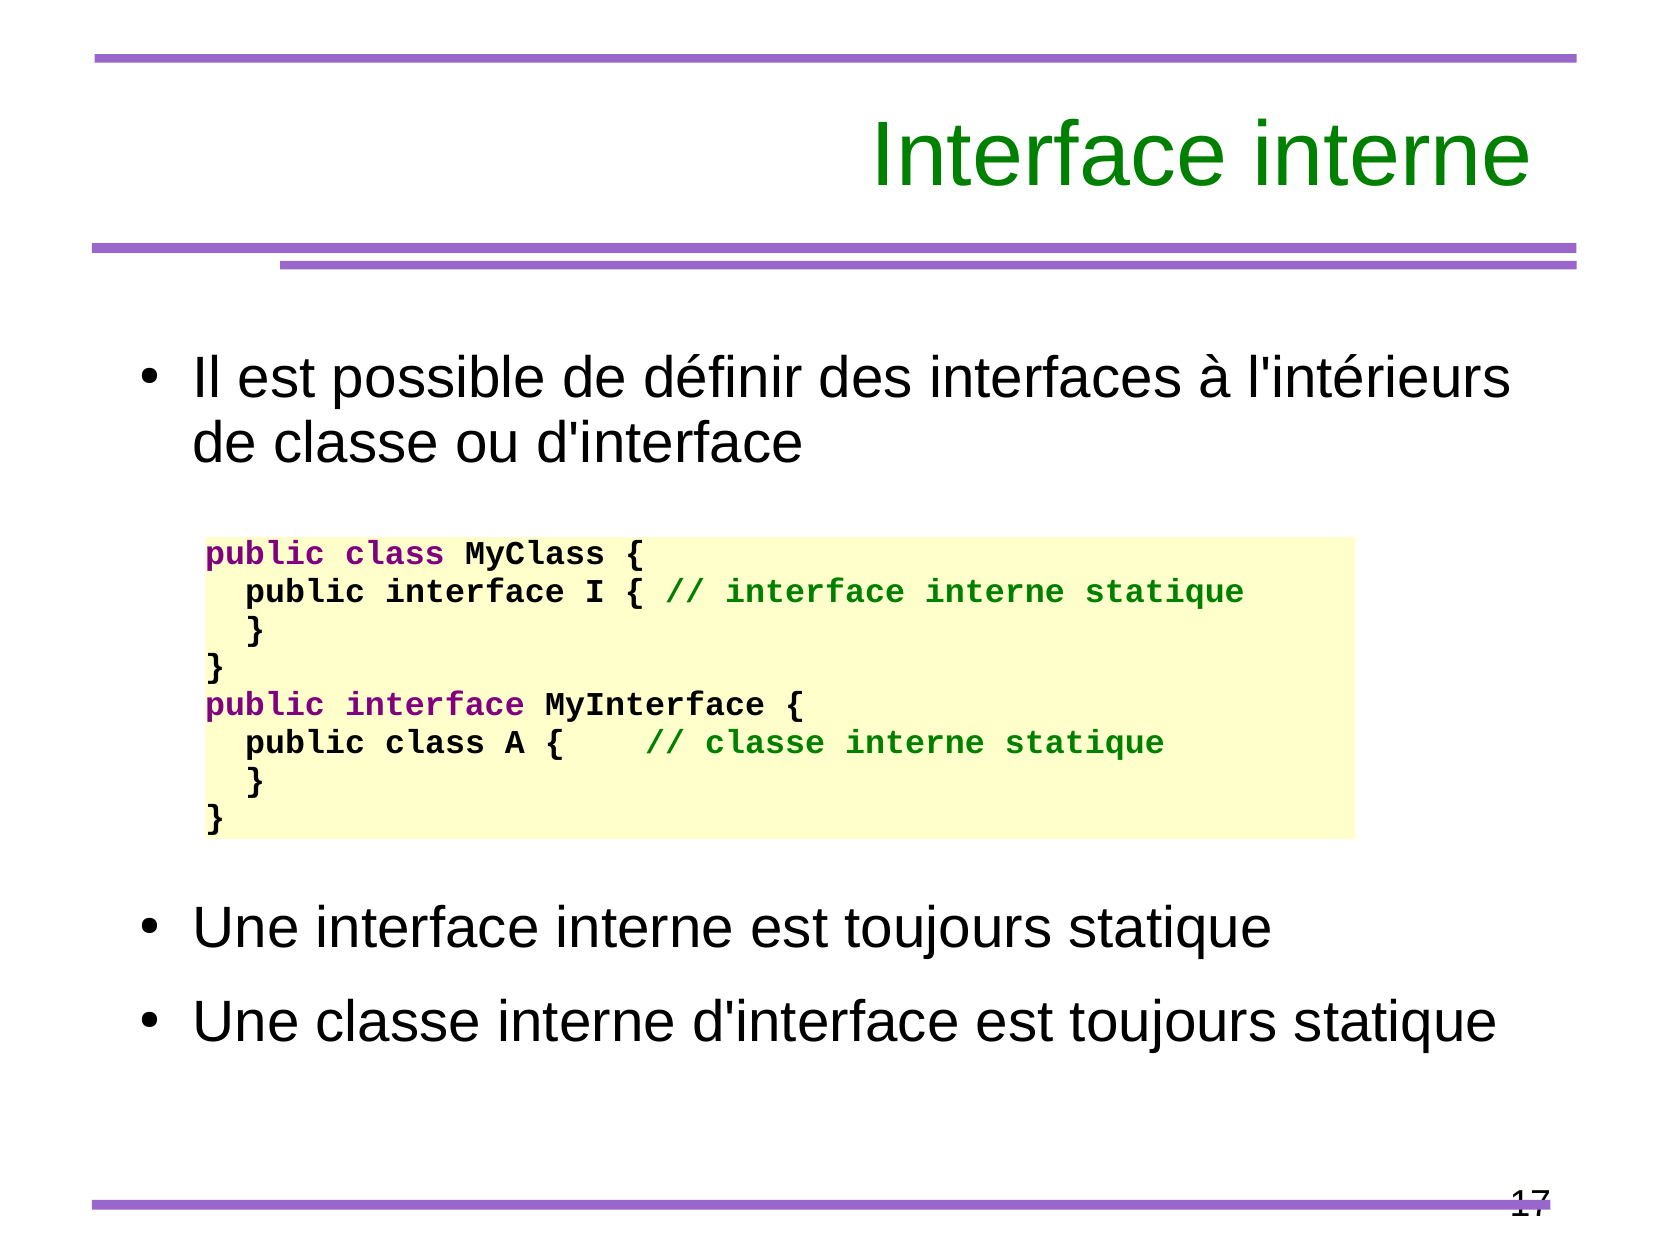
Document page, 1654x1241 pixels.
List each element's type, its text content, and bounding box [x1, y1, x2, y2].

text_box public class MyClass { public interface I { // interface interne statique } } public interface MyInterface { public class A { // classe interne statique } } [205, 537, 1355, 839]
title Interface interne [121, 49, 1534, 257]
list Il est possible de définir des interfaces à l'intérieurs de classe ou d'interface Une interface interne est toujours statique Une classe interne d'interface est toujours statique [121, 344, 1534, 1127]
